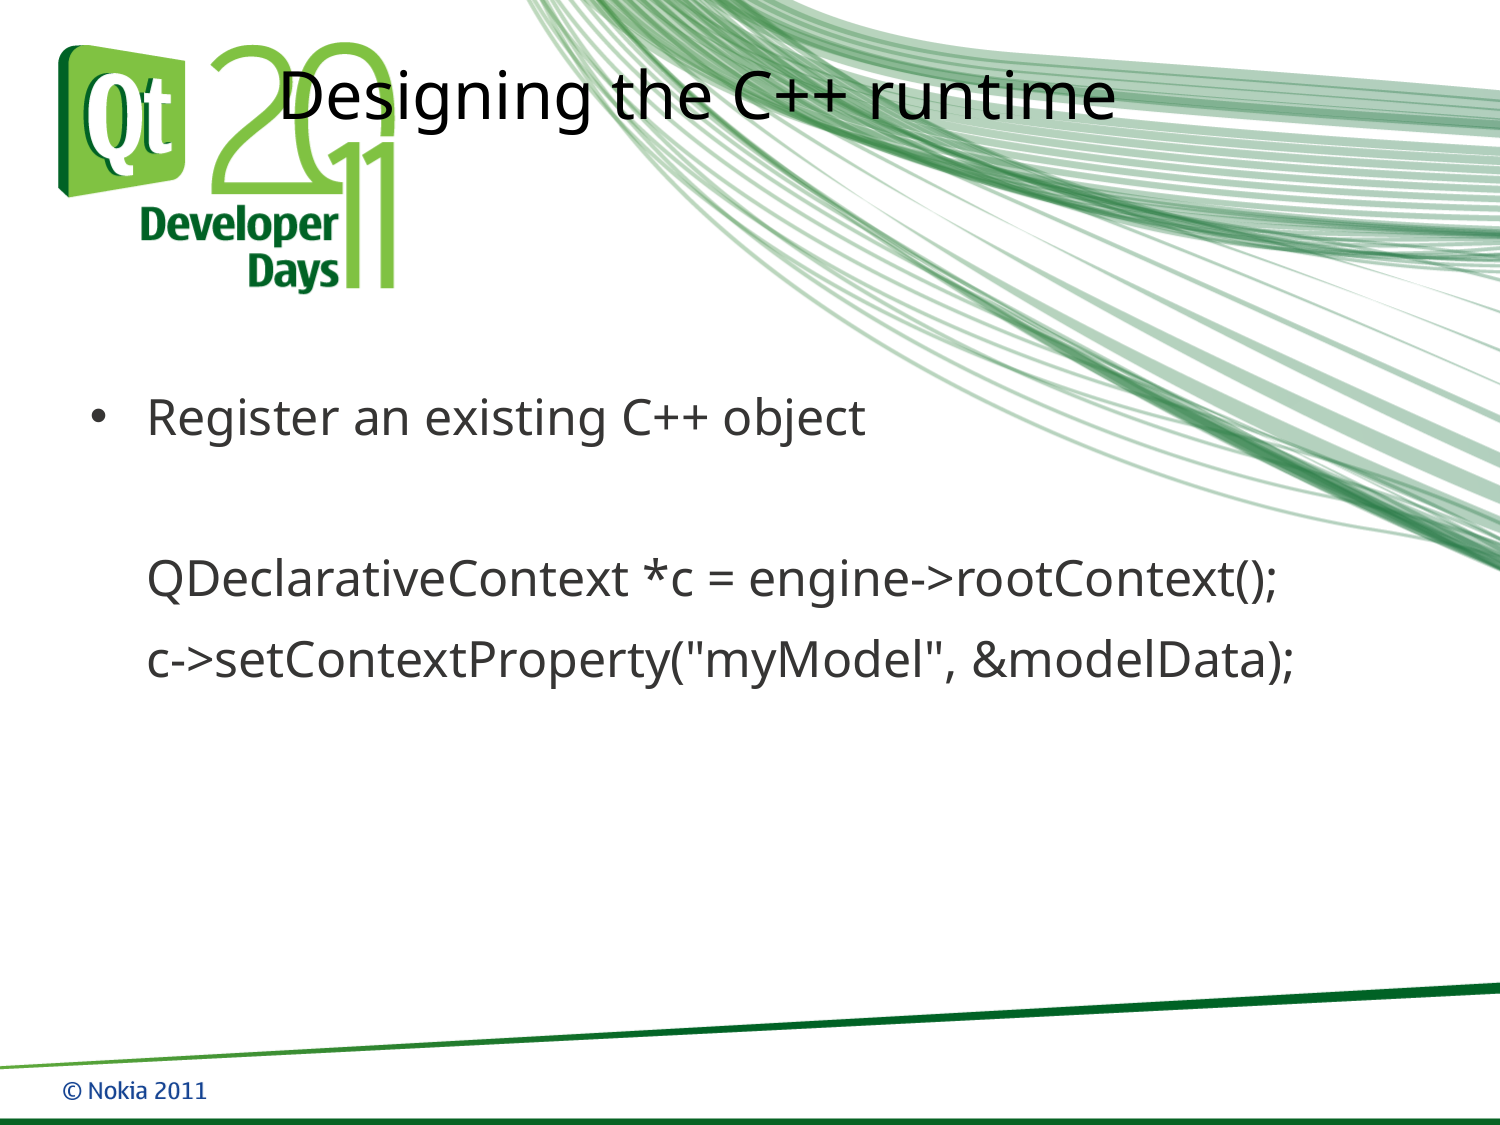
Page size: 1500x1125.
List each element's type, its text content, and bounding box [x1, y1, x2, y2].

list Register an existing C++ object QDeclarativeContext *c = engine->rootContext(); c->setContextProperty("myModel", &modelData); [75, 212, 1426, 955]
title Designing the C++ runtime [262, 0, 1300, 188]
picture [0, 0, 1500, 1125]
